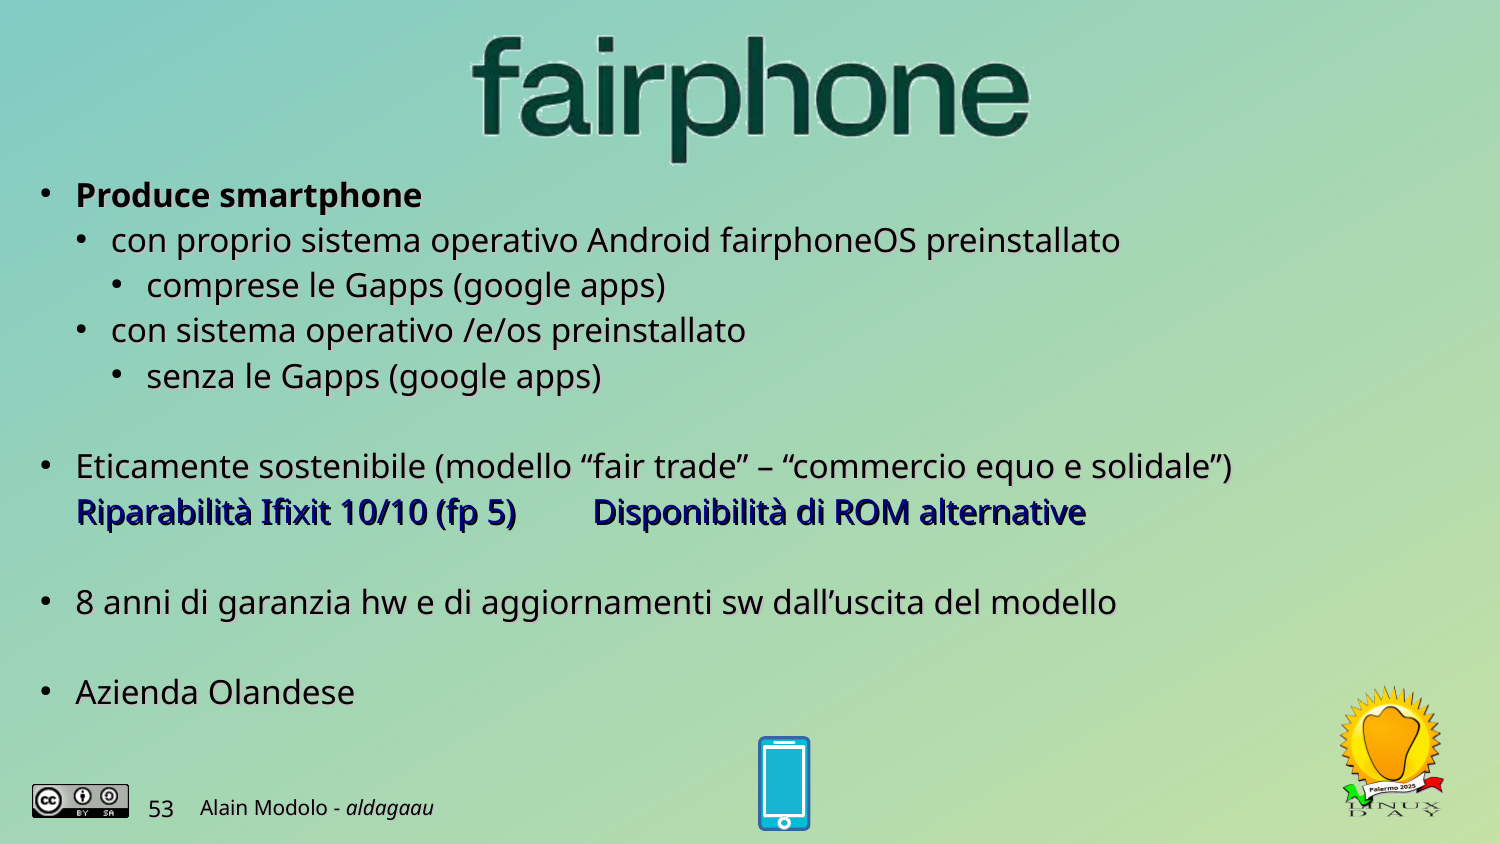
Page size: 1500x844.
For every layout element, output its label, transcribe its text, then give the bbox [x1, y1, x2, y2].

picture [32, 784, 129, 818]
text_box Produce smartphone con proprio sistema operativo Android fairphoneOS preinstallato comprese le Gapps (google apps) con sistema operativo /e/os preinstallato senza le Gapps (google apps) Eticamente sostenibile (modello “fair trade” – “commercio equo e solidale”) Riparabilità Ifixit 10/10 (fp 5) Disponibilità di ROM alternative 8 anni di garanzia hw e di aggiornamenti sw dall’uscita del modello Azienda Olandese [25, 164, 1475, 684]
picture [469, 34, 1031, 164]
text_box [759, 737, 809, 830]
picture [1233, 670, 1500, 844]
